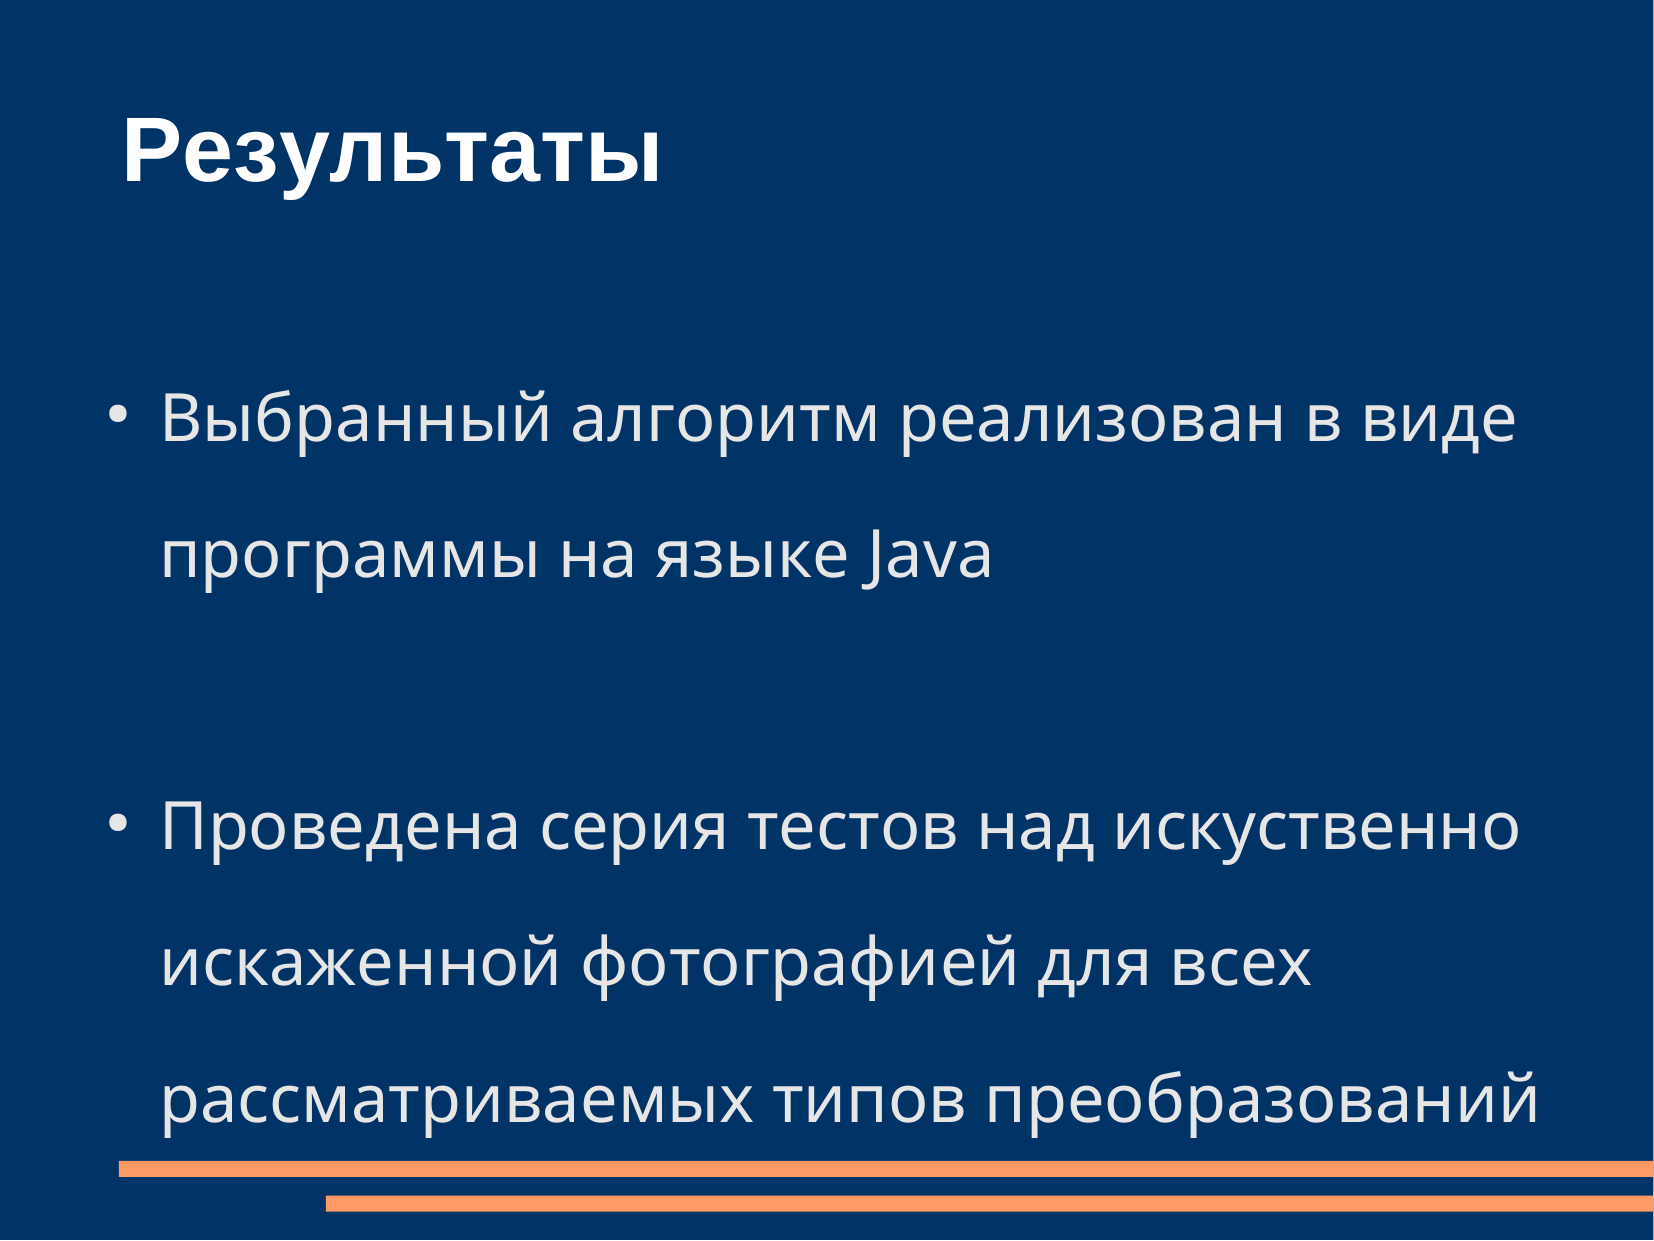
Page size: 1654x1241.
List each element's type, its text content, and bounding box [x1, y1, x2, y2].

title Результаты [121, 46, 1534, 254]
list Выбранный алгоритм реализован в виде программы на языке Java Проведена серия тестов над искуственно искаженной фотографией для всех рассматриваемых типов преобразований [88, 324, 1595, 1123]
